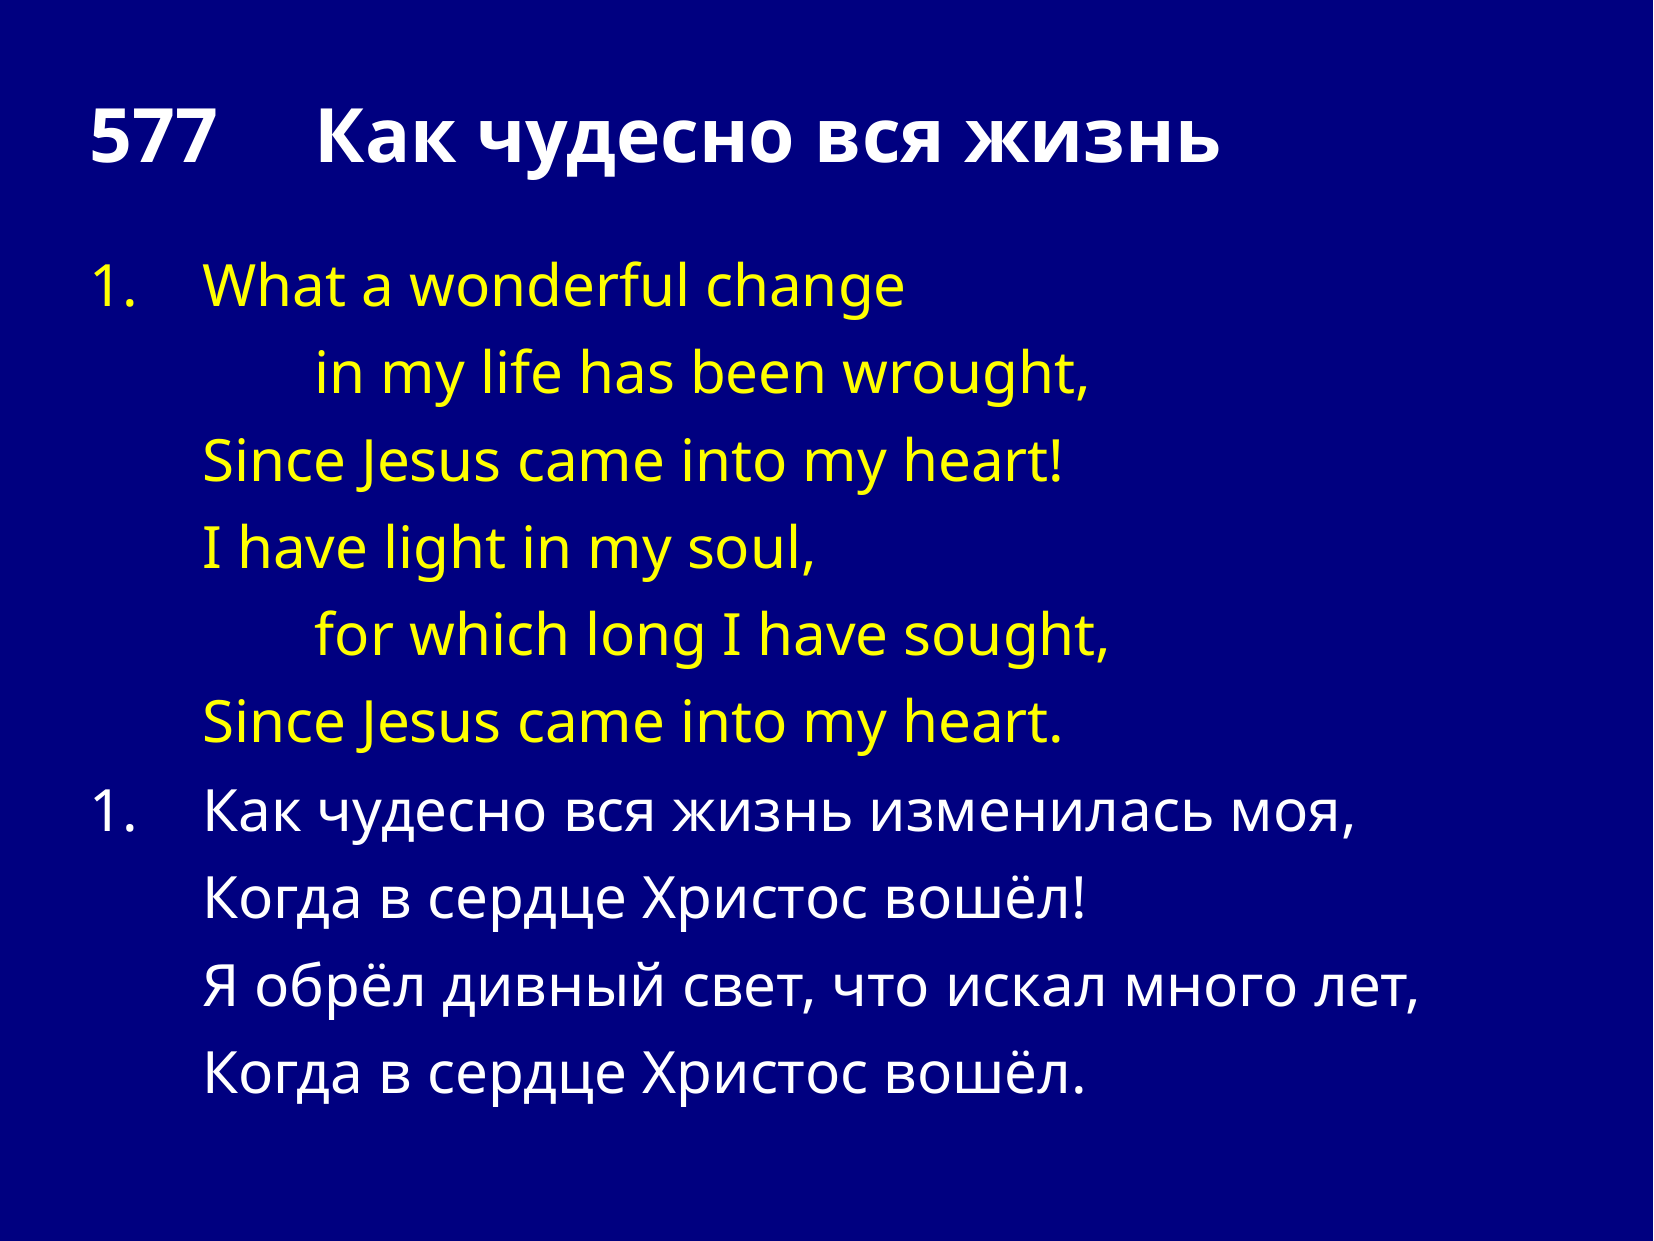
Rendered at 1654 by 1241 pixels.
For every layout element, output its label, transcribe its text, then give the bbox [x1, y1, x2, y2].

text_box 1. What a wonderful change in my life has been wrought, Since Jesus came into my heart! I have light in my soul, for which long I have sought, Since Jesus came into my heart. [75, 188, 1576, 675]
text_box 1. Как чудесно вся жизнь изменилась моя, Когда в сердце Христос вошёл! Я обрёл дивный свет, что искал много лет, Когда в сердце Христос вошёл. [75, 675, 1576, 1163]
text_box 577 Как чудесно вся жизнь [75, 75, 1576, 188]
